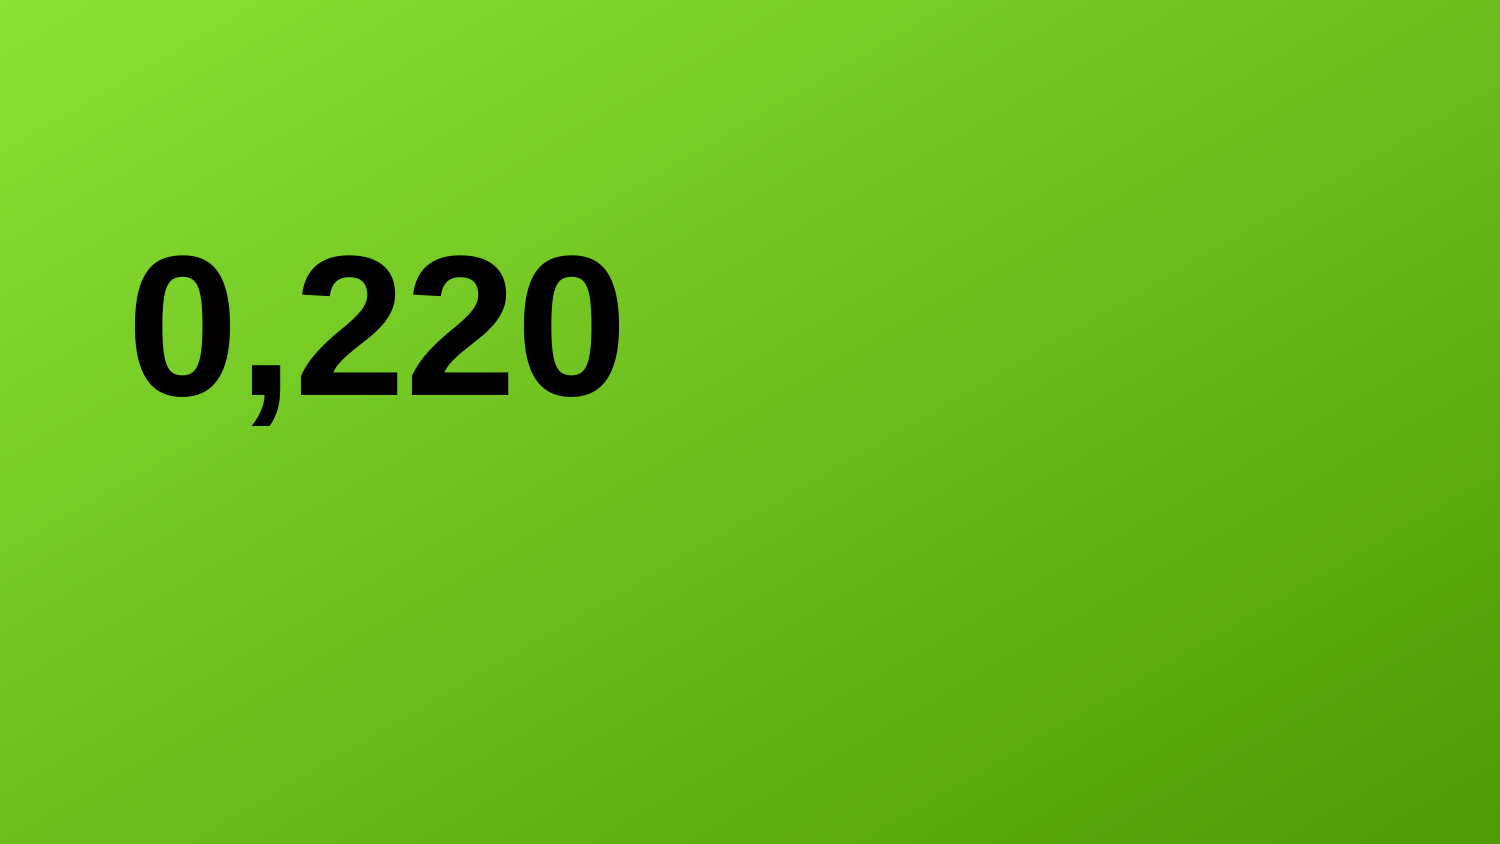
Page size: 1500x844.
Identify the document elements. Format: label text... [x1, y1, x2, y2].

title 0,220 [112, 259, 1388, 450]
